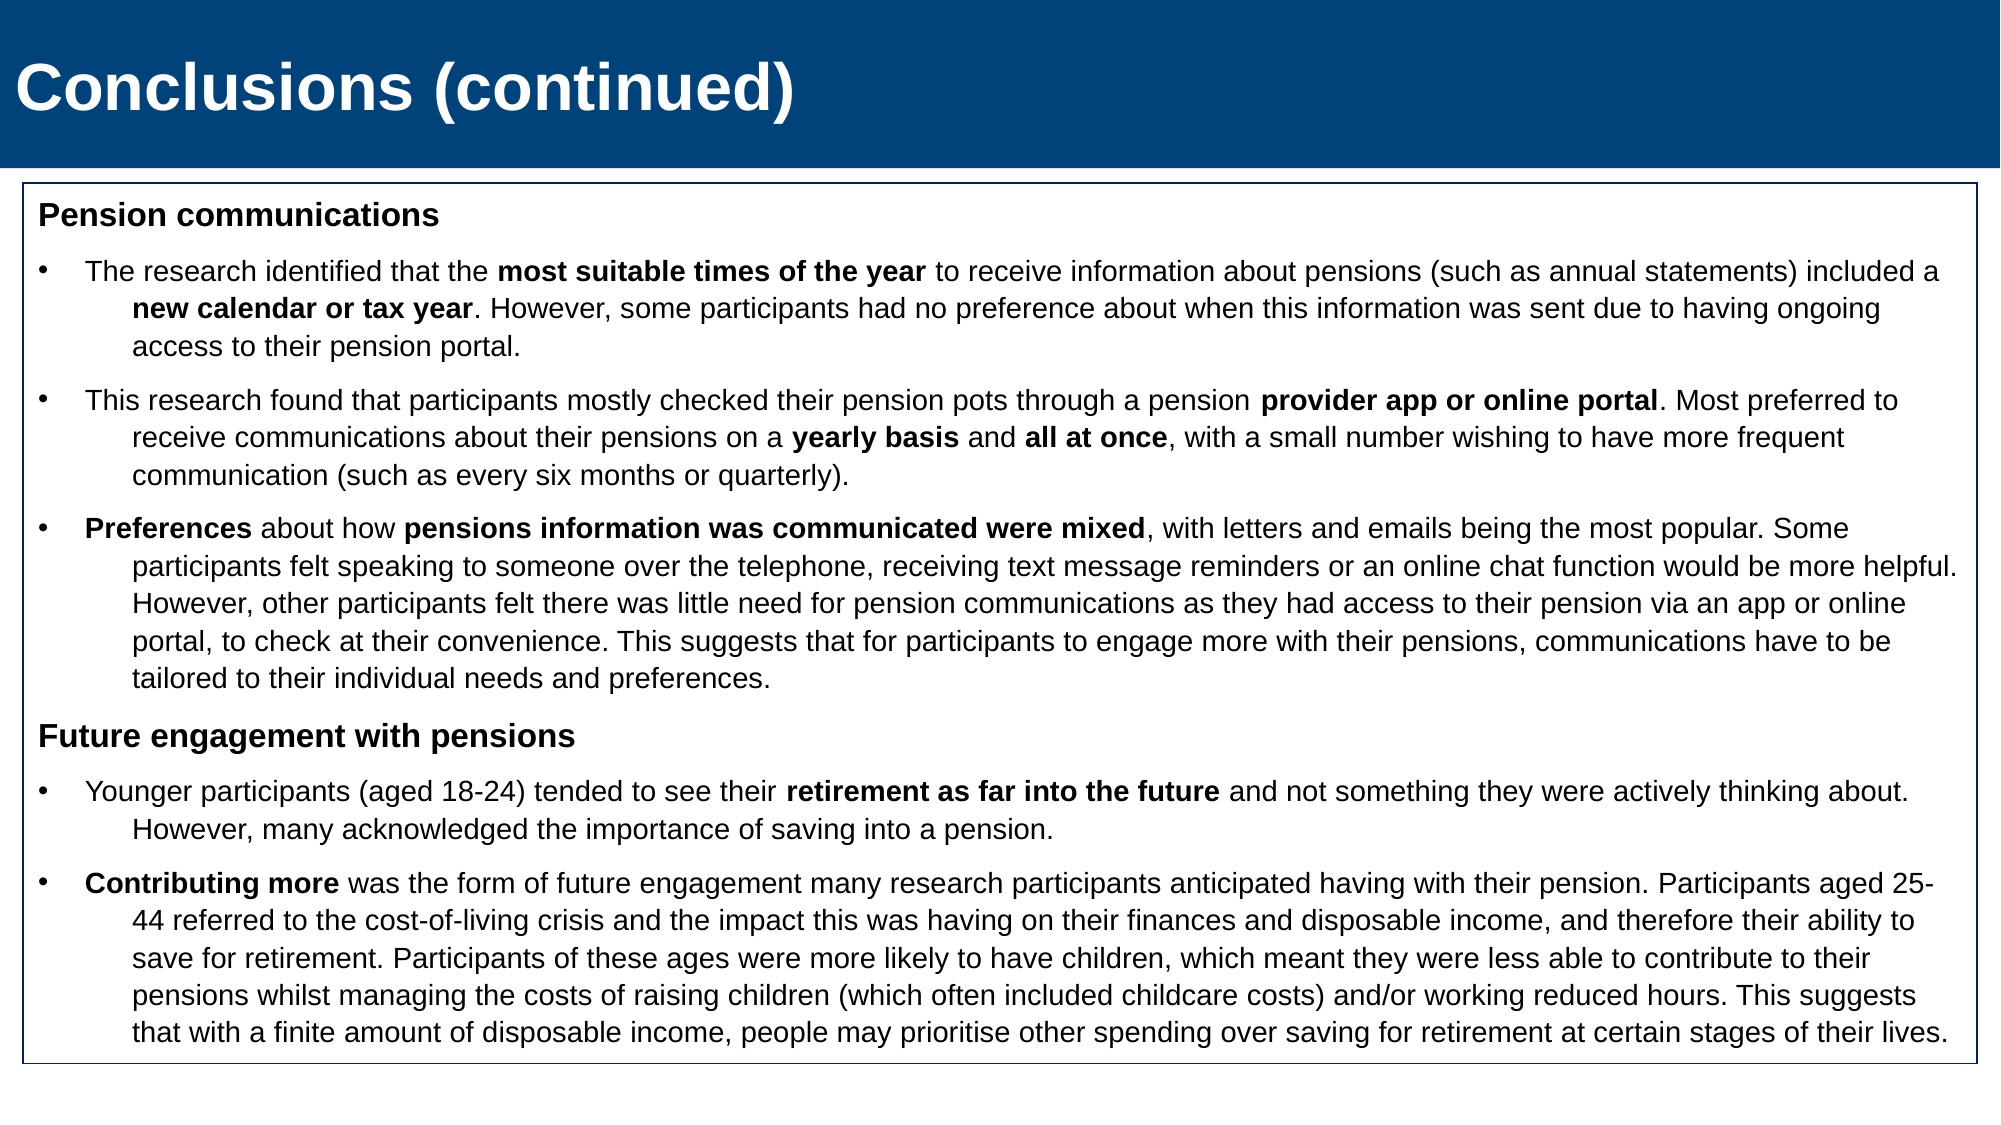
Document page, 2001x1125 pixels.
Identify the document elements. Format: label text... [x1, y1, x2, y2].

title Conclusions (continued) [0, 0, 2000, 169]
text_box Pension communications The research identified that the most suitable times of the year to receive information about pensions (such as annual statements) included a new calendar or tax year. However, some participants had no preference about when this information was sent due to having ongoing access to their pension portal. This research found that participants mostly checked their pension pots through a pension provider app or online portal. Most preferred to receive communications about their pensions on a yearly basis and all at once, with a small number wishing to have more frequent communication (such as every six months or quarterly). Preferences about how pensions information was communicated were mixed, with letters and emails being the most popular. Some participants felt speaking to someone over the telephone, receiving text message reminders or an online chat function would be more helpful. However, other participants felt there was little need for pension communications as they had access to their pension via an app or online portal, to check at their convenience. This suggests that for participants to engage more with their pensions, communications have to be tailored to their individual needs and preferences. Future engagement with pensions Younger participants (aged 18-24) tended to see their retirement as far into the future and not something they were actively thinking about. However, many acknowledged the importance of saving into a pension. Contributing more was the form of future engagement many research participants anticipated having with their pension. Participants aged 25-44 referred to the cost-of-living crisis and the impact this was having on their finances and disposable income, and therefore their ability to save for retirement. Participants of these ages were more likely to have children, which meant they were less able to contribute to their pensions whilst managing the costs of raising children (which often included childcare costs) and/or working reduced hours. This suggests that with a finite amount of disposable income, people may prioritise other spending over saving for retirement at certain stages of their lives. [23, 183, 1977, 1064]
